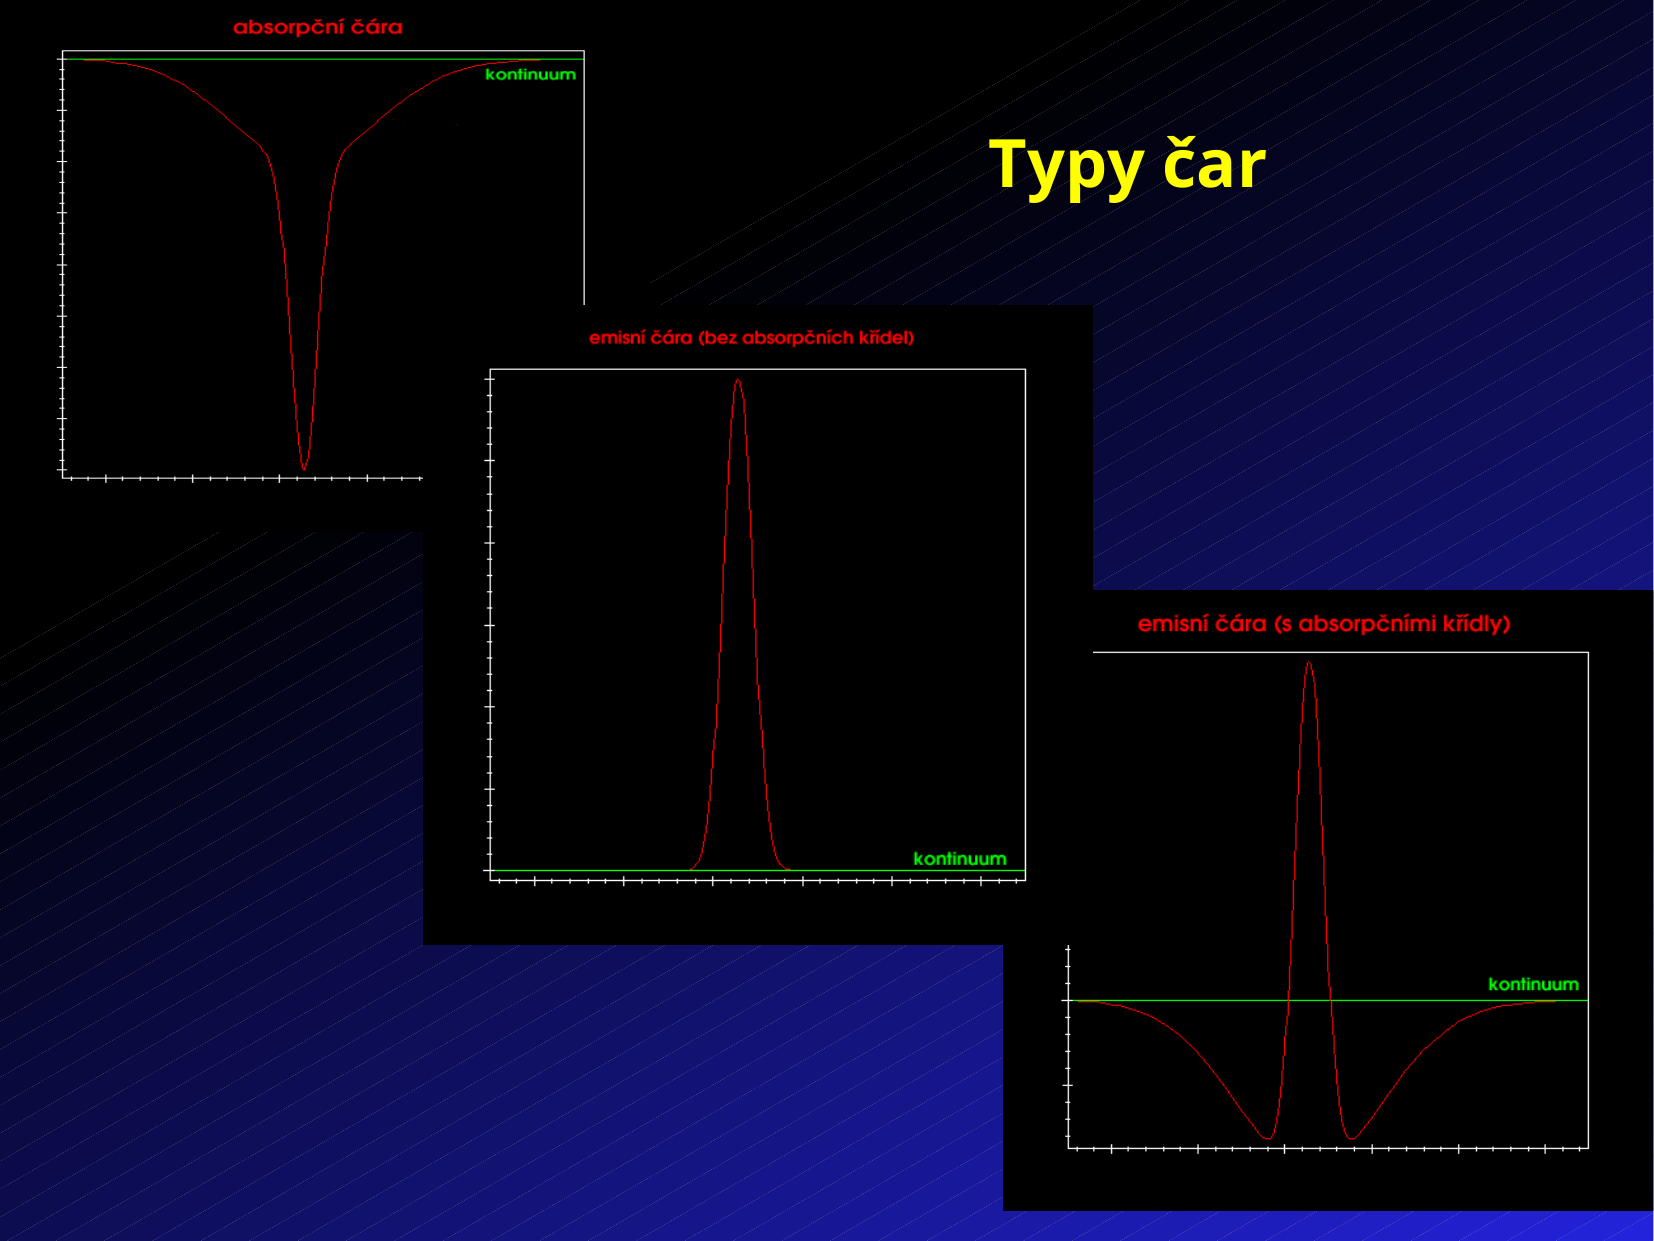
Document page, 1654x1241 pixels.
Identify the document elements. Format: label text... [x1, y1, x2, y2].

title Typy čar [649, 27, 1607, 296]
picture [0, 0, 1654, 1211]
